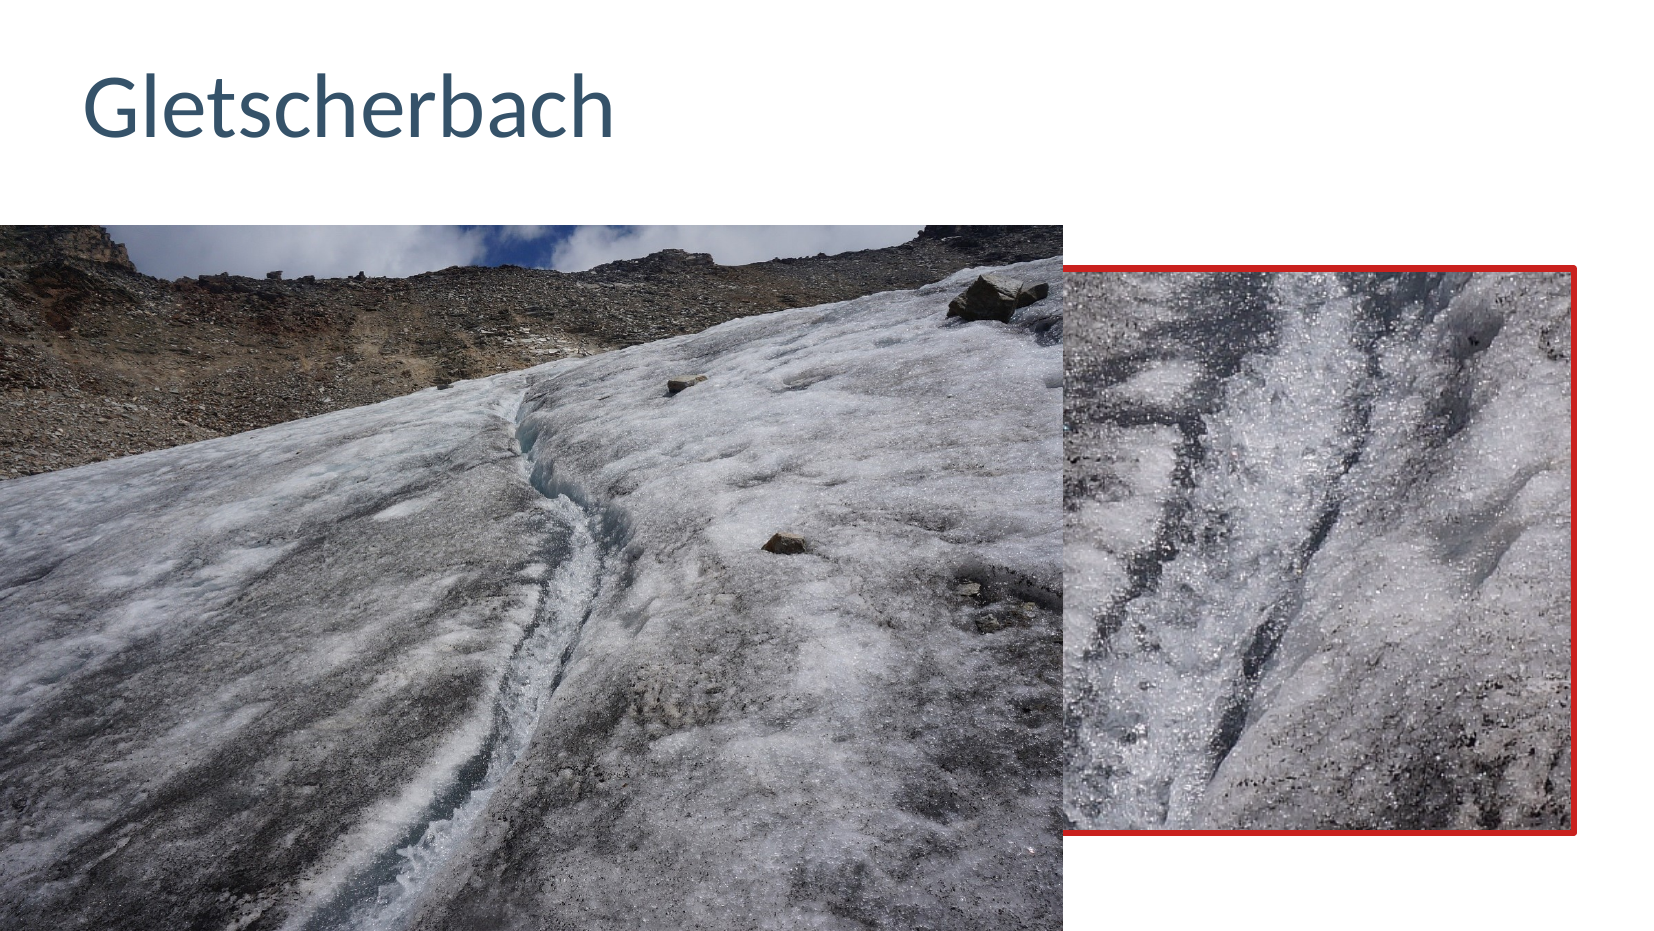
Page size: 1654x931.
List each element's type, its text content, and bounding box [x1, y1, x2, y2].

picture [0, 225, 1571, 931]
title Gletscherbach [82, 37, 1571, 193]
